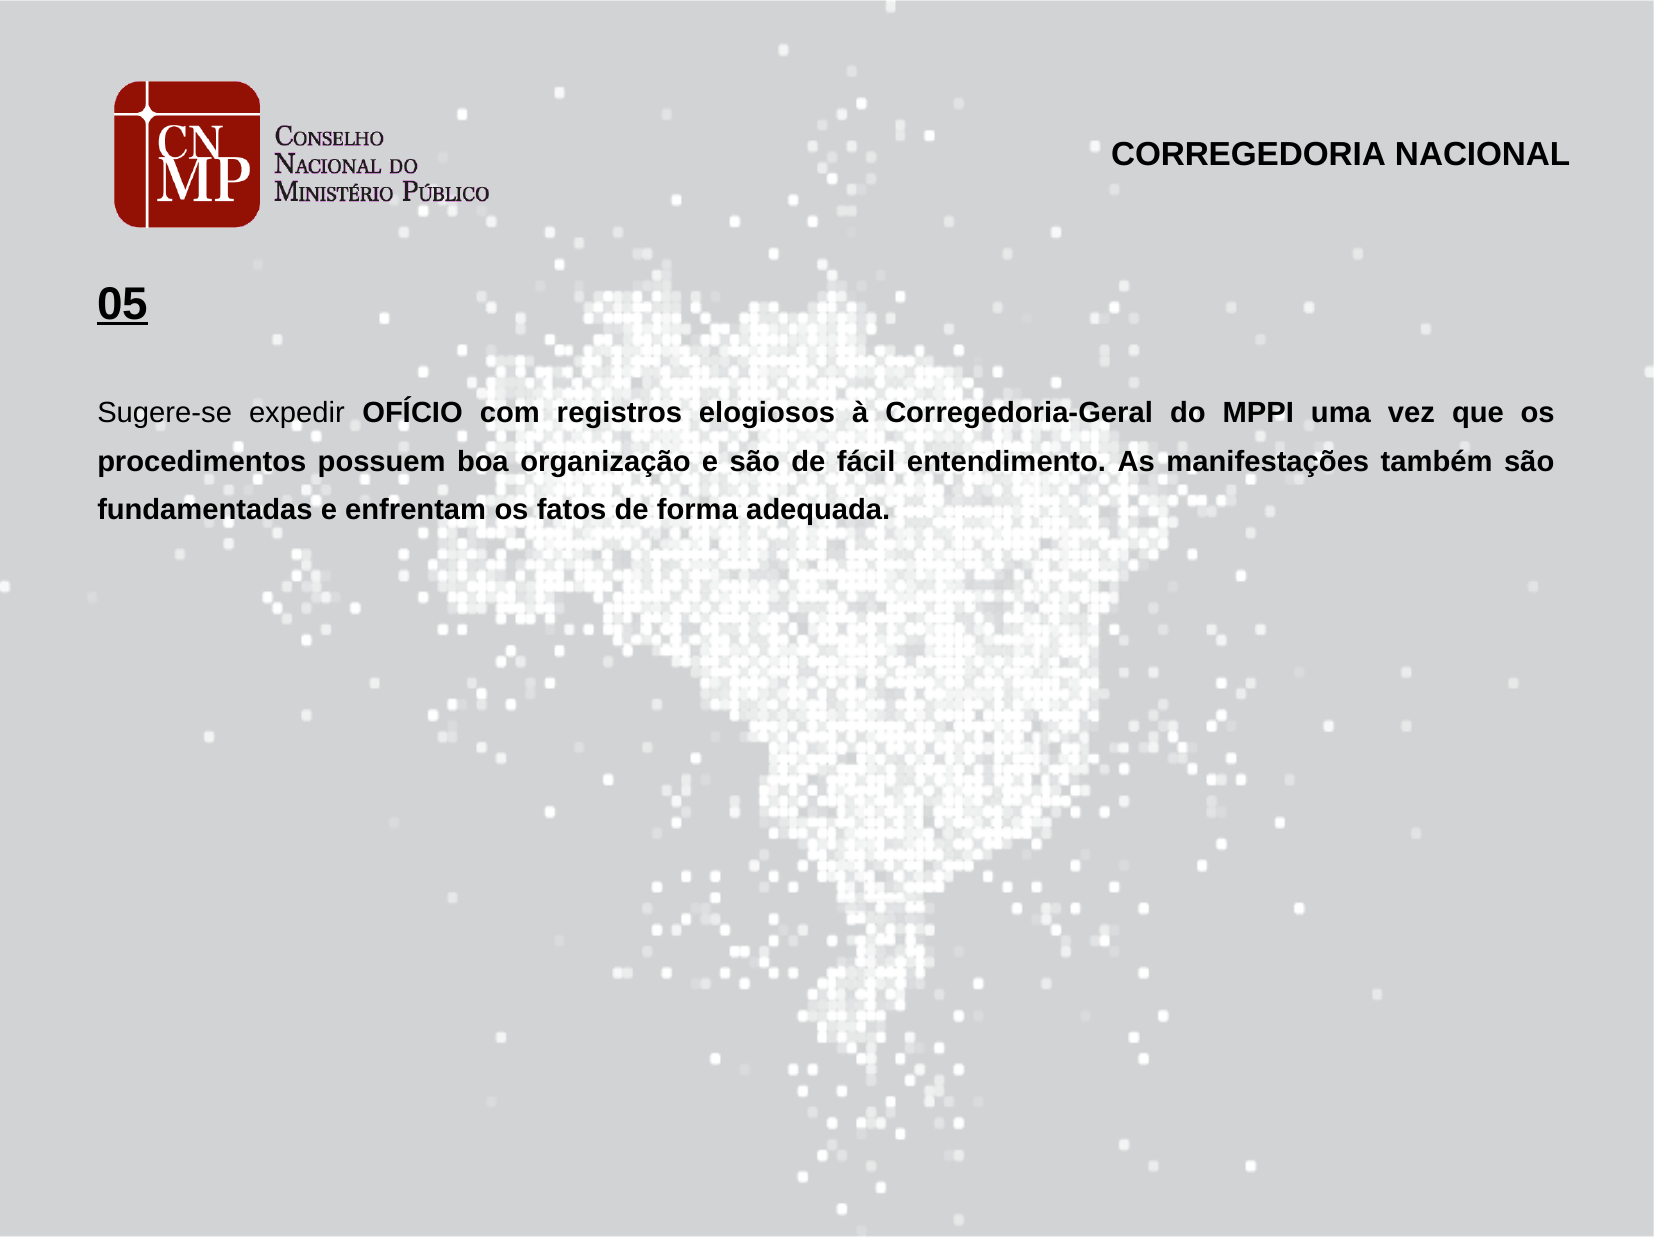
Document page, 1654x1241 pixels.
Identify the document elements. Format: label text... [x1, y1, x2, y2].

picture [0, 0, 1654, 1241]
text_box 05 Sugere-se expedir OFÍCIO com registros elogiosos à Corregedoria-Geral do MPPI uma vez que os procedimentos possuem boa organização e são de fácil entendimento. As manifestações também são fundamentadas e enfrentam os fatos de forma adequada. [82, 271, 1571, 1075]
title CORREGEDORIA NACIONAL [82, 49, 1571, 257]
